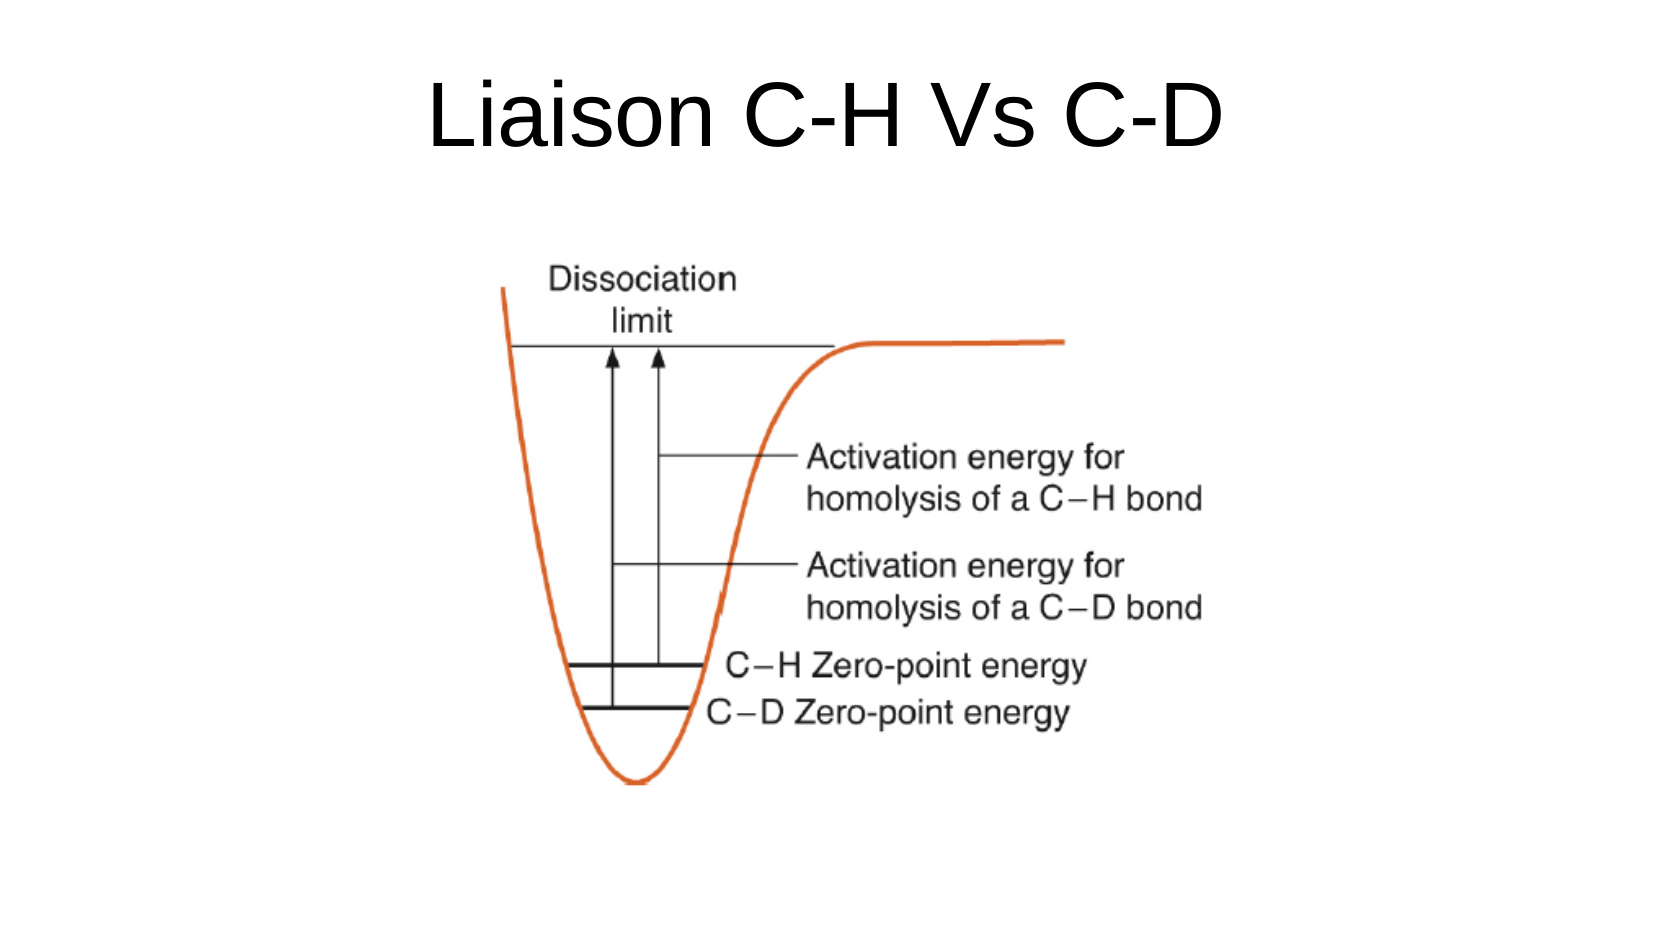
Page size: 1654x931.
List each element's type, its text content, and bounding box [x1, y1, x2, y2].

picture [439, 212, 1252, 846]
title Liaison C-H Vs C-D [82, 37, 1571, 193]
